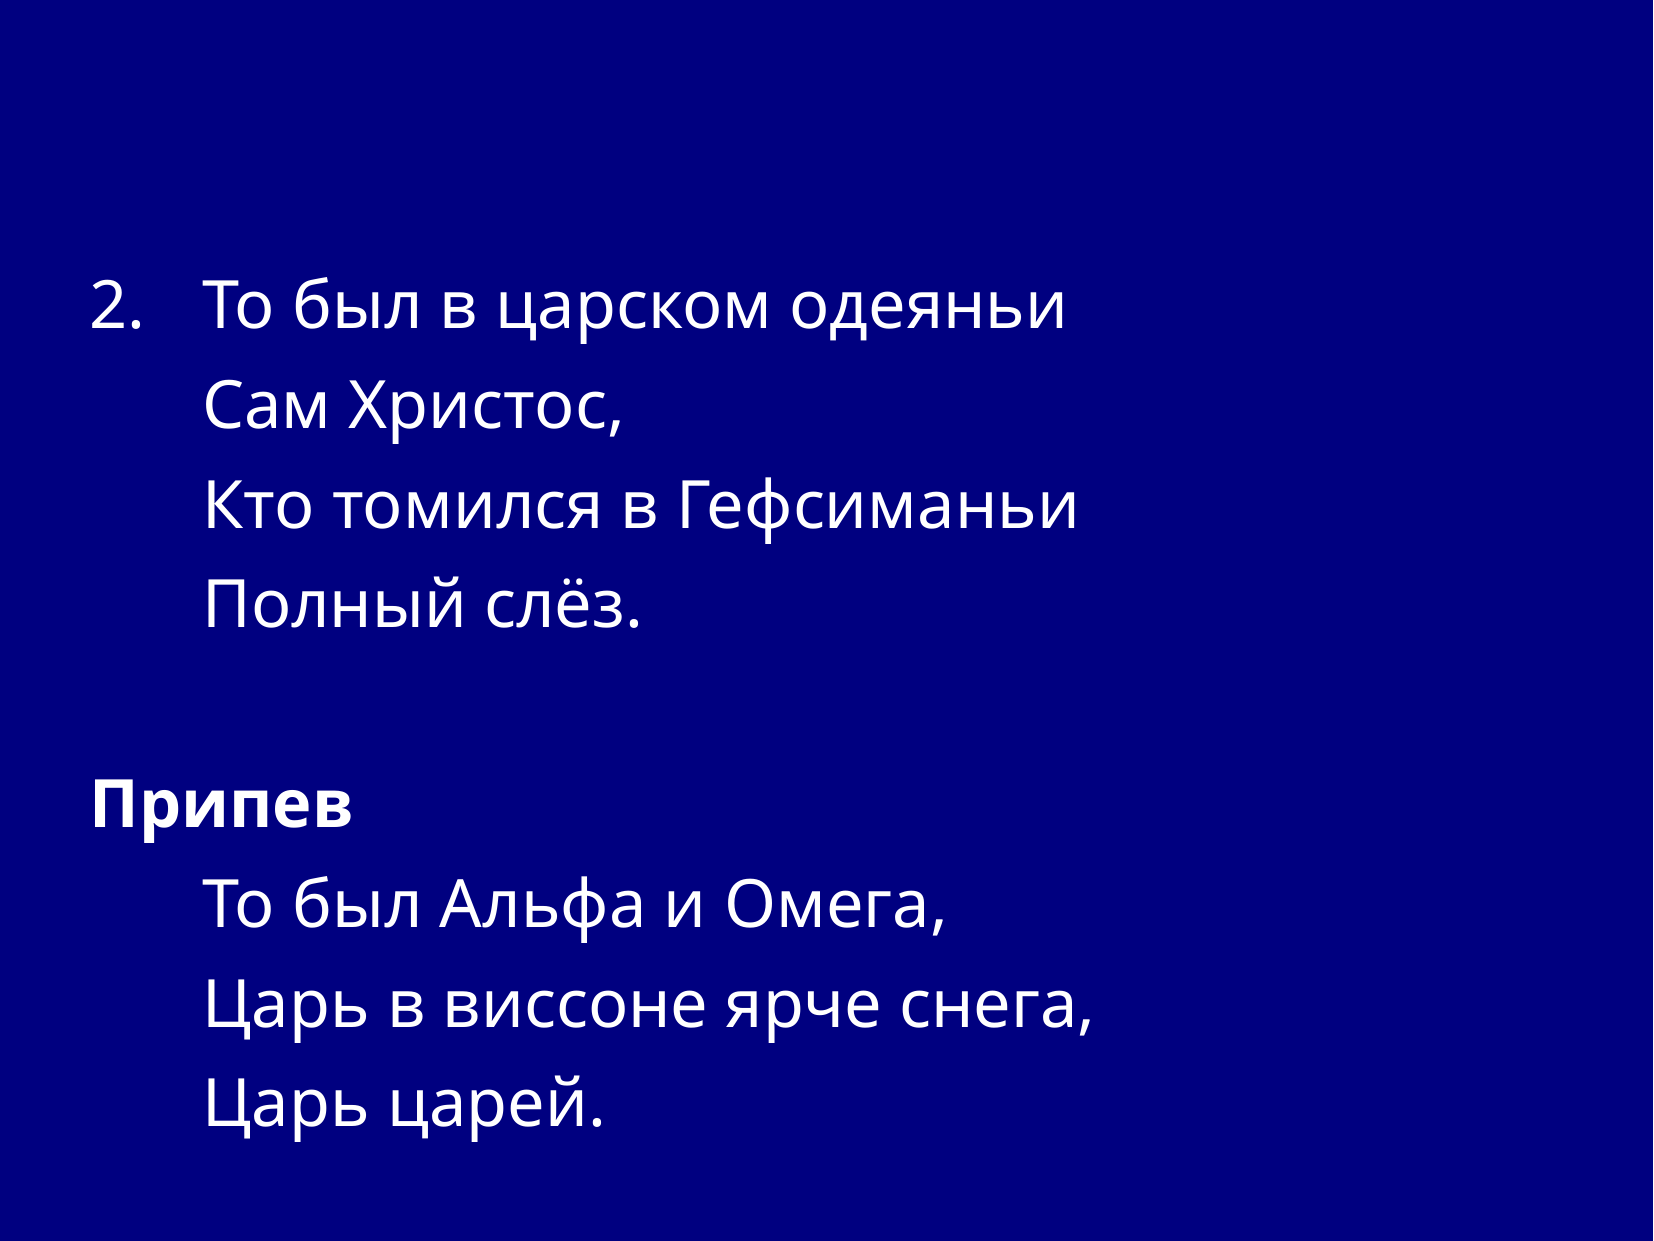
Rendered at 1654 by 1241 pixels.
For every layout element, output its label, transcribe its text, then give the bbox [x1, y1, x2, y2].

text_box 2. То был в царском одеяньи Сам Христос, Кто томился в Гефсиманьи Полный слёз. Припев То был Альфа и Омега, Царь в виссоне ярче снега, Царь царей. [75, 150, 1576, 1163]
